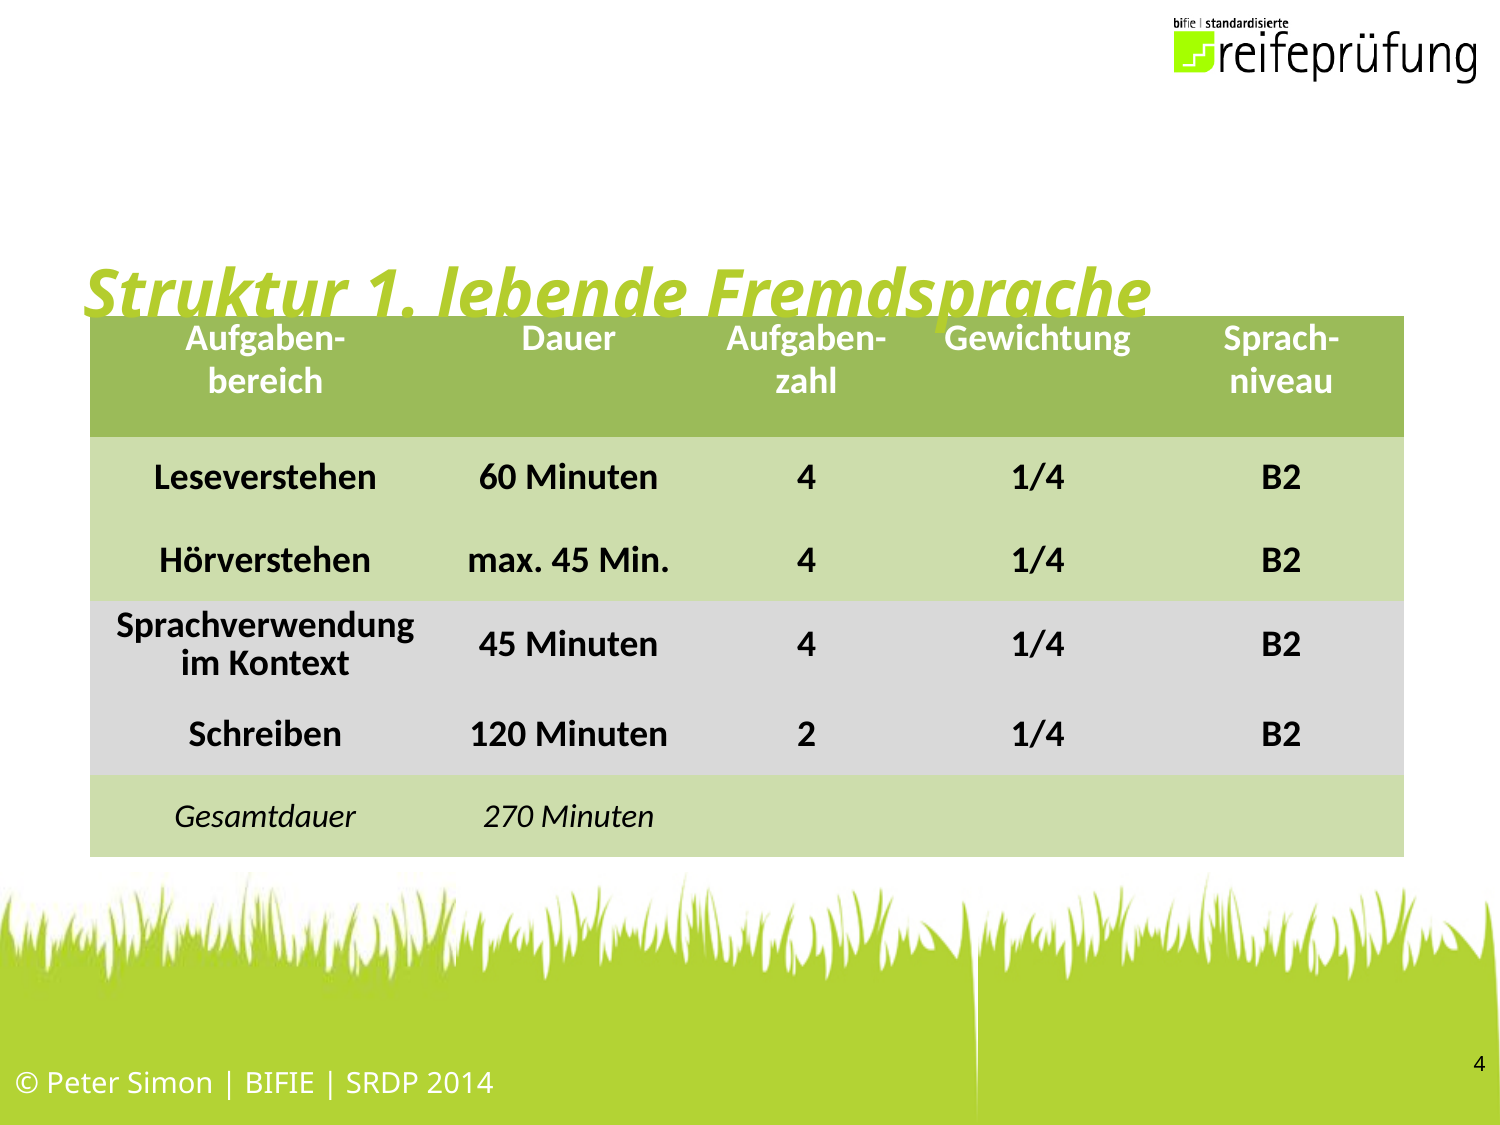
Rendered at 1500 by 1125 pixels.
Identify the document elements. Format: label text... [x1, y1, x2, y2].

table_cell B2 [1159, 437, 1404, 519]
table_cell 1/4 [916, 519, 1159, 601]
table_cell B2 [1159, 601, 1404, 693]
table_cell B2 [1159, 519, 1404, 601]
table_cell B2 [1159, 693, 1404, 775]
table_cell 270 Minuten [440, 775, 697, 857]
table_cell 1/4 [916, 693, 1159, 775]
table_cell max. 45 Min. [440, 519, 697, 601]
table_cell 4 [697, 437, 916, 519]
picture [1172, 14, 1476, 86]
table_header Dauer [440, 317, 697, 437]
table_cell 4 [697, 601, 916, 693]
text_box Struktur 1. lebende Fremdsprache [68, 198, 1435, 317]
table_cell 45 Minuten [440, 601, 697, 693]
table_cell [697, 775, 916, 857]
table_cell 1/4 [916, 437, 1159, 519]
table_cell Gesamtdauer [90, 775, 440, 857]
table_header Sprach- niveau [1159, 317, 1404, 437]
table_cell [916, 775, 1159, 857]
table_cell Schreiben [90, 693, 440, 775]
table_cell [1159, 775, 1404, 857]
table_cell 120 Minuten [440, 693, 697, 775]
table_cell 60 Minuten [440, 437, 697, 519]
slide_number <Nummer> [1149, 1042, 1500, 1103]
table_header Aufgaben- zahl [697, 317, 916, 437]
table_cell 2 [697, 693, 916, 775]
table_cell 1/4 [916, 601, 1159, 693]
table_cell Hörverstehen [90, 519, 440, 601]
picture [0, 872, 1500, 1125]
table_header Aufgaben- bereich [90, 317, 440, 437]
table_header Gewichtung [916, 317, 1159, 437]
table_cell Leseverstehen [90, 437, 440, 519]
table_cell Sprachverwendung im Kontext [90, 601, 440, 693]
table_cell 4 [697, 519, 916, 601]
